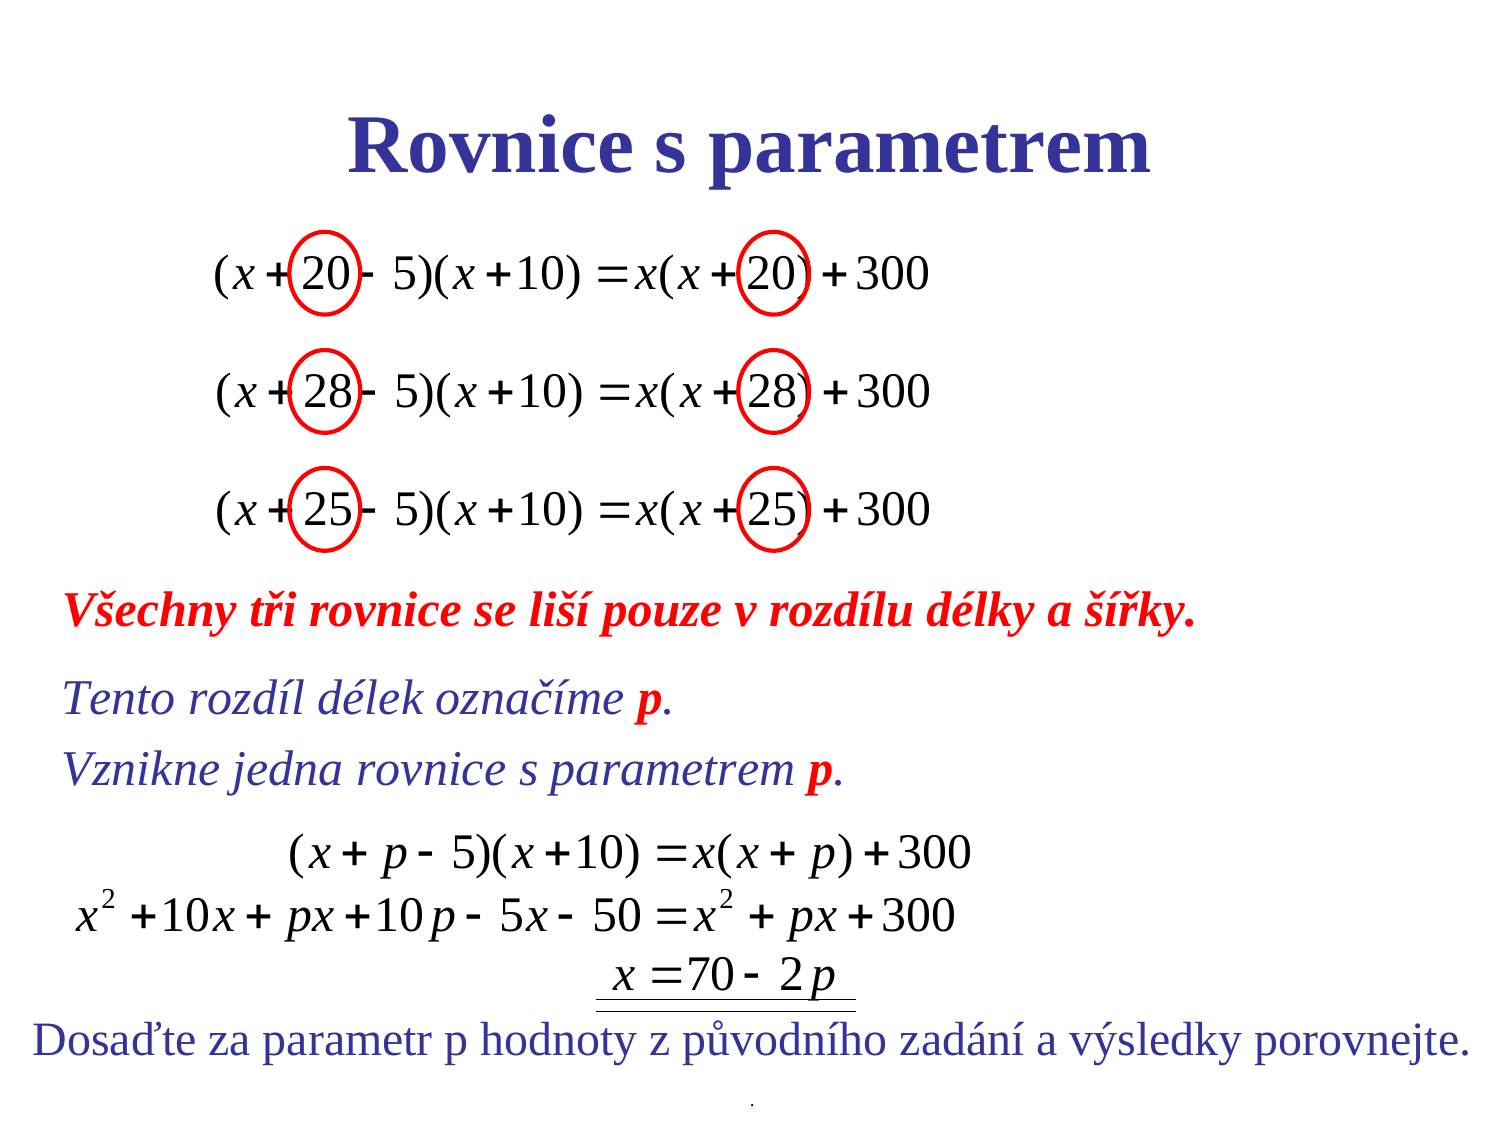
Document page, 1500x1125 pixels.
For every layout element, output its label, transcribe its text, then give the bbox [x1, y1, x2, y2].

chart [795, 243, 937, 310]
chart [208, 362, 304, 429]
chart [346, 362, 753, 429]
text_box Všechny tři rovnice se liší pouze v rozdílu délky a šířky. [47, 562, 1500, 646]
chart [741, 362, 806, 429]
chart [345, 479, 753, 547]
chart [347, 243, 752, 310]
chart [794, 479, 940, 547]
chart [66, 822, 980, 999]
text_box Tento rozdíl délek označíme p. [47, 656, 1500, 727]
text_box Dosaďte za parametr p hodnoty z původního zadání a výsledky porovnejte. [17, 999, 1500, 1073]
text_box . [735, 1080, 771, 1118]
chart [292, 243, 358, 310]
text_box Vznikne jedna rovnice s parametrem p. [47, 727, 1500, 804]
chart [741, 479, 806, 547]
chart [292, 362, 358, 429]
chart [206, 243, 303, 310]
chart [741, 243, 806, 310]
chart [794, 362, 940, 429]
text_box Rovnice s parametrem [75, 45, 1426, 233]
chart [292, 479, 358, 547]
chart [208, 479, 304, 547]
